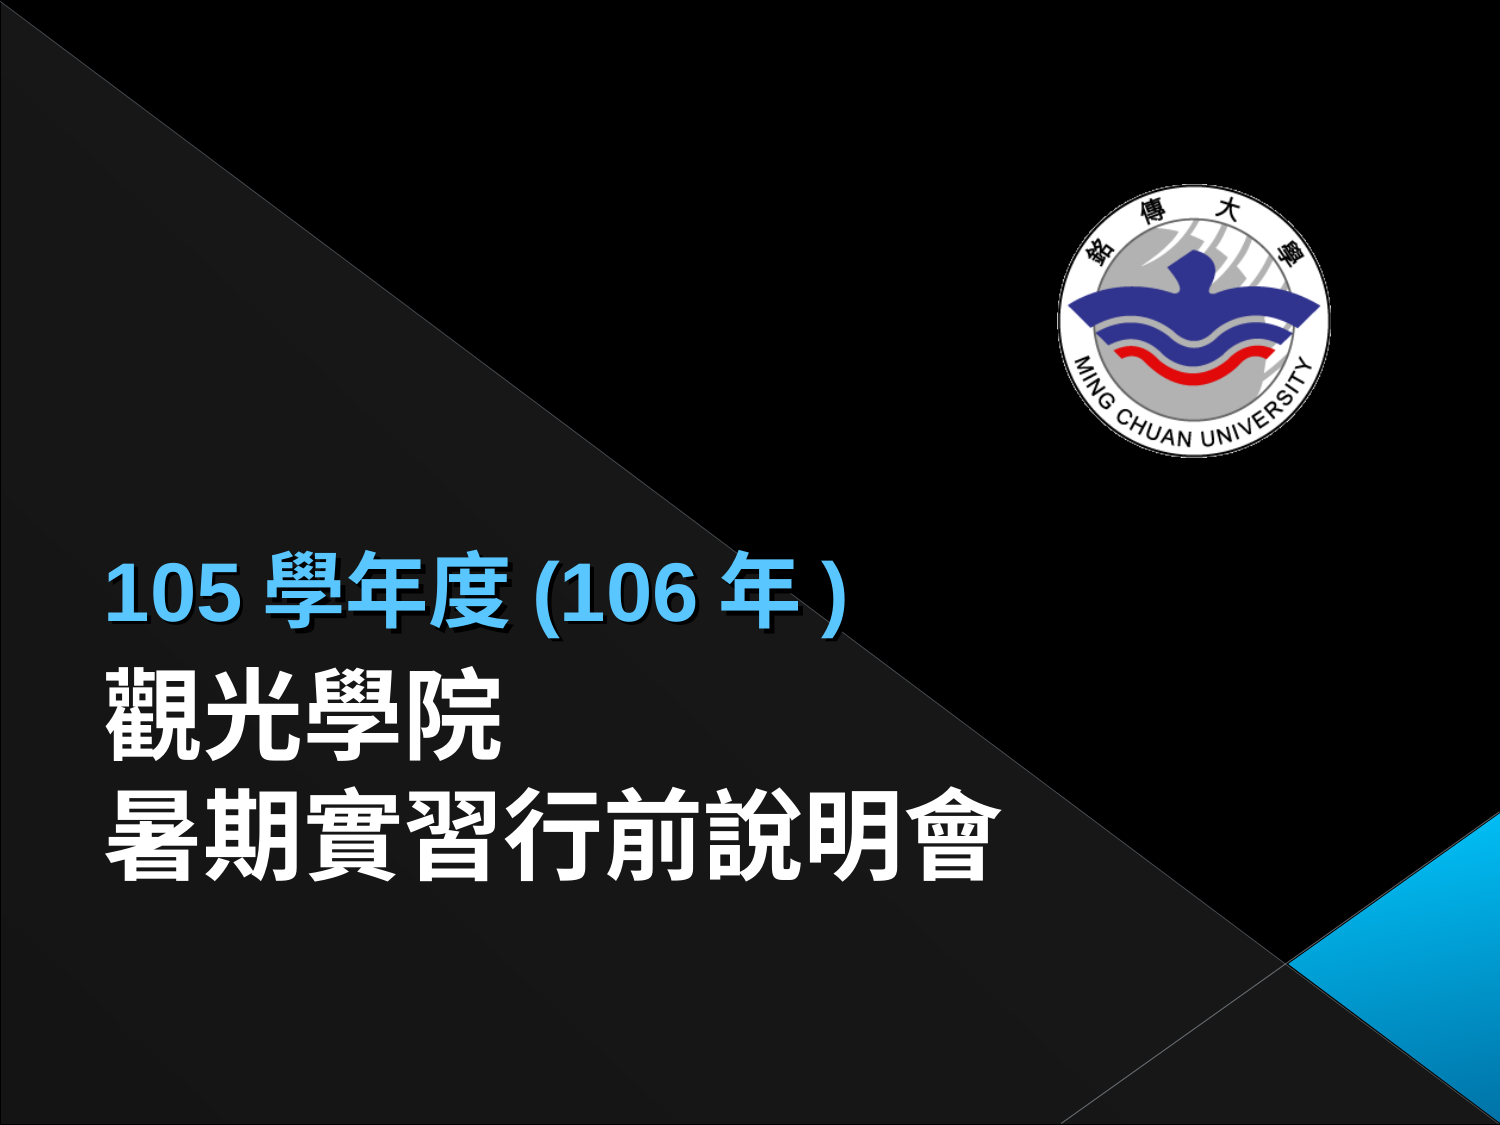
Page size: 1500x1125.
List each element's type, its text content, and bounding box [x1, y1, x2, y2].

subtitle 觀光學院 暑期實習行前說明會 [88, 645, 1412, 988]
picture [1057, 184, 1331, 458]
title 105學年度(106年) [88, 127, 1412, 645]
